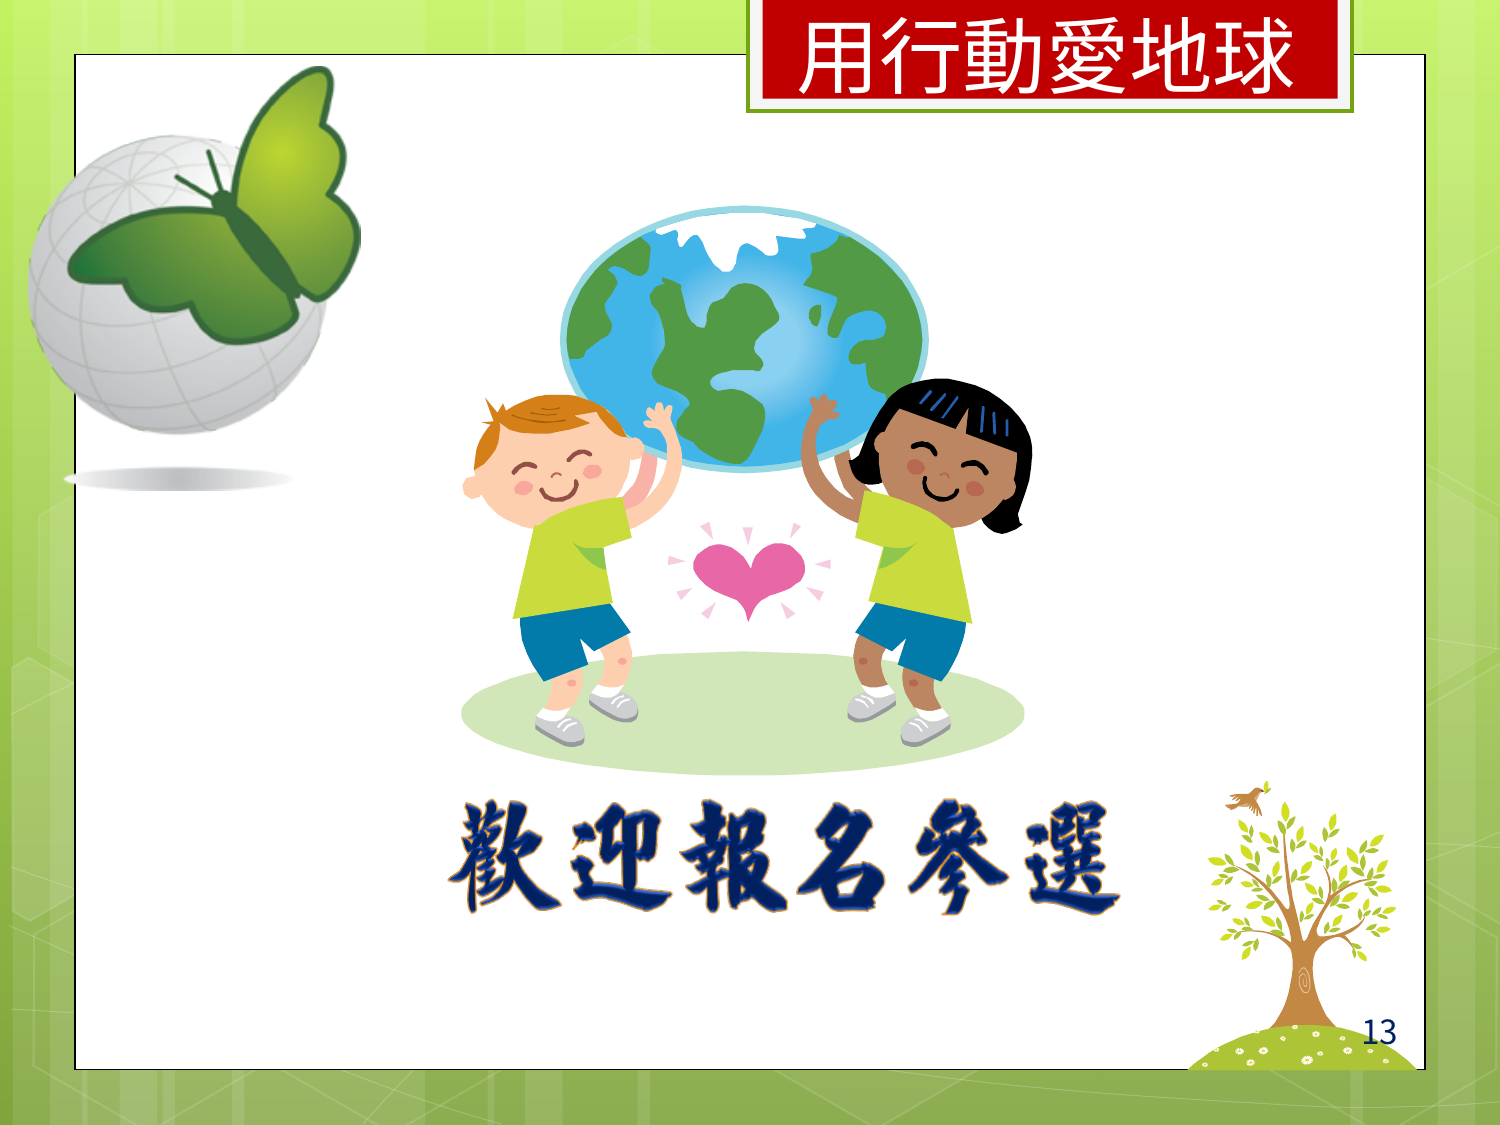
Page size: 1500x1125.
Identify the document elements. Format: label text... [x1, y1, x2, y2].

picture [430, 205, 1143, 928]
text_box <編號> [838, 1003, 1413, 1064]
picture [28, 66, 361, 491]
picture [1187, 770, 1418, 1071]
text_box 用行動愛地球 [751, 0, 1341, 112]
